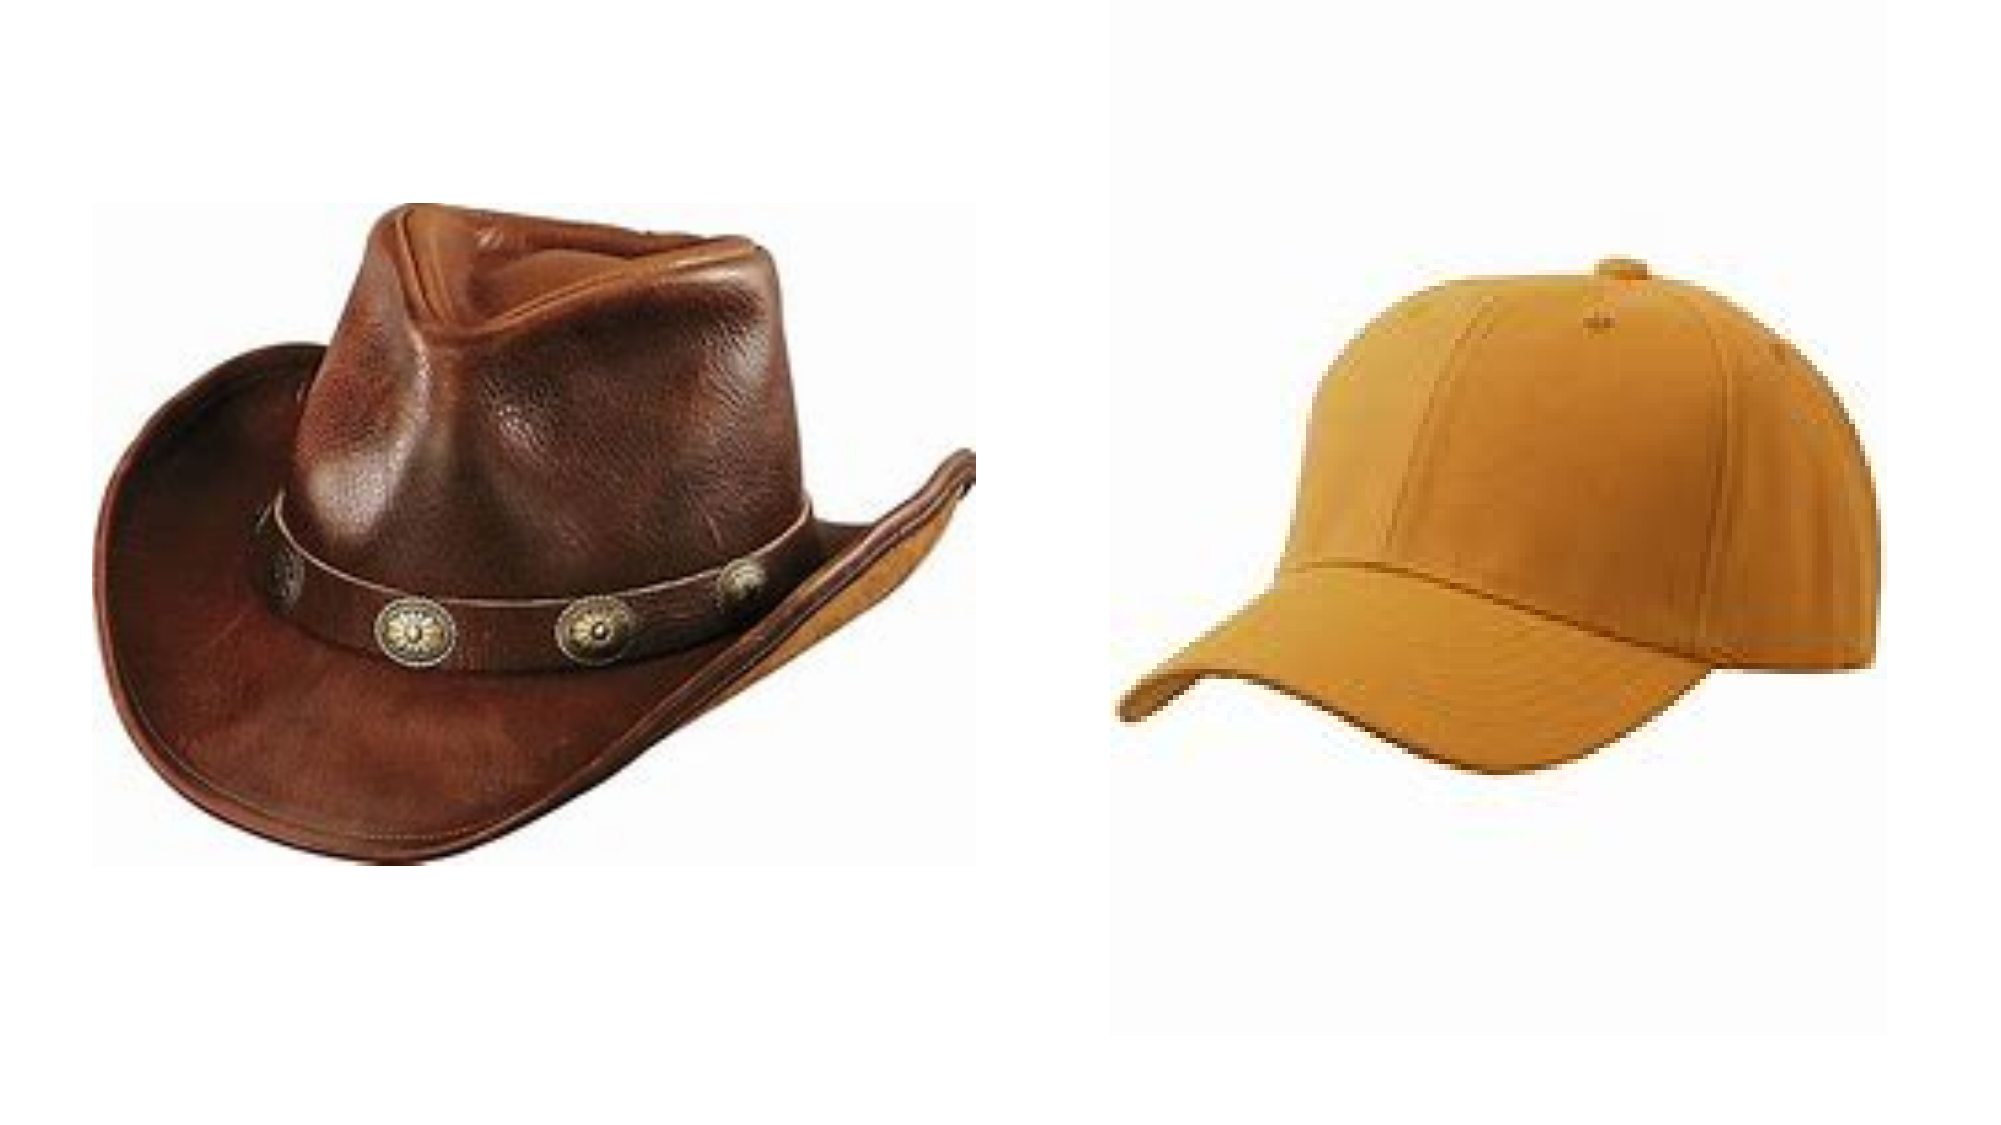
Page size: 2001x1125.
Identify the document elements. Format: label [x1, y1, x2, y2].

picture [1110, 0, 1887, 1036]
picture [92, 203, 976, 866]
